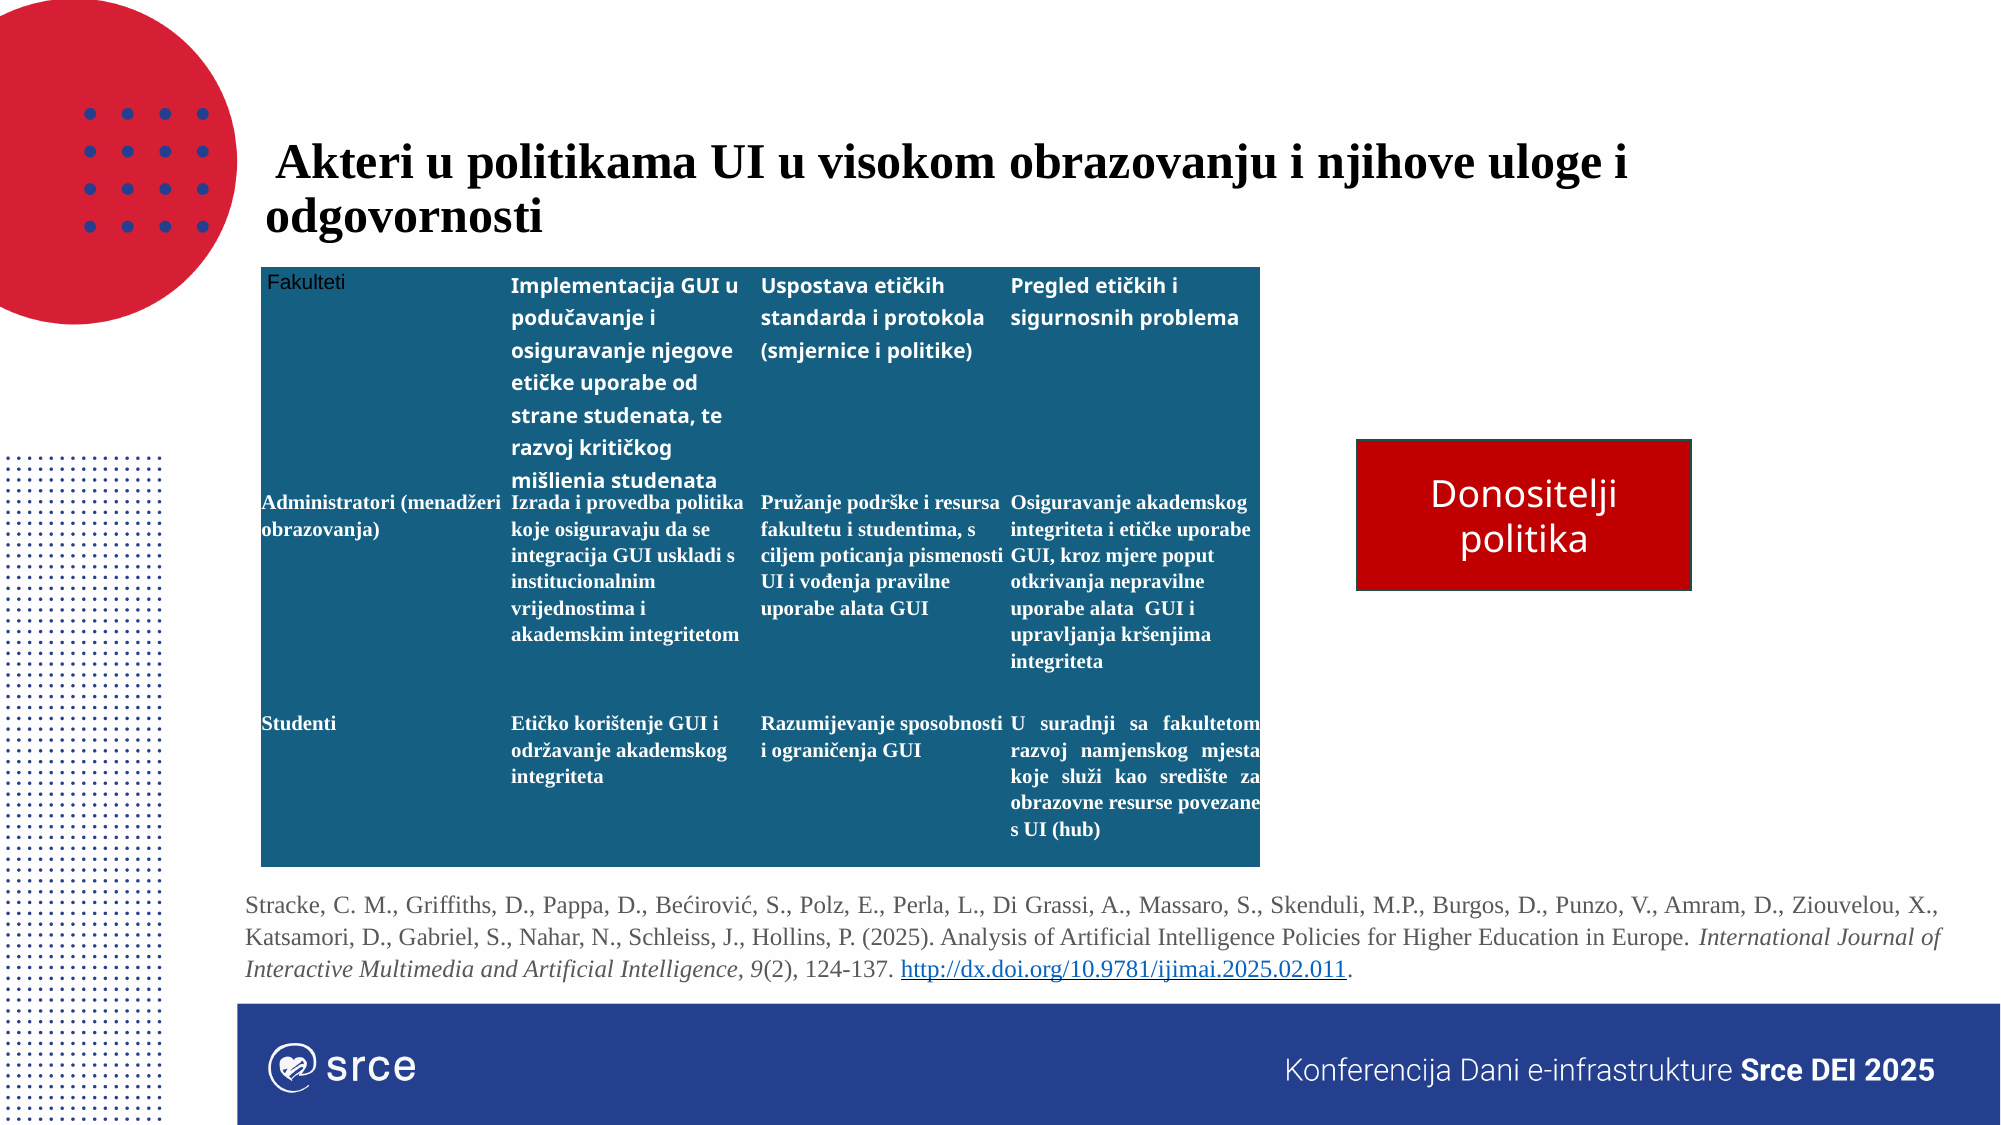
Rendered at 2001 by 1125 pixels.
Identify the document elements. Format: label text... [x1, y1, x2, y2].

table_cell Studenti [261, 709, 511, 867]
table_cell Izrada i provedba politika koje osiguravaju da se integracija GUI uskladi s institucionalnim vrijednostima i akademskim integritetom [511, 488, 761, 709]
table_header Implementacija GUI u podučavanje i osiguravanje njegove etičke uporabe od strane studenata, te razvoj kritičkog mišljenja studenata [511, 267, 761, 488]
table_header Pregled etičkih i sigurnosnih problema [1011, 267, 1260, 488]
title Akteri u politikama UI u visokom obrazovanju i njihove uloge i odgovornosti [250, 59, 1863, 278]
table_cell Etičko korištenje GUI i održavanje akademskog integriteta [511, 709, 761, 867]
table_cell Osiguravanje akademskog integriteta i etičke uporabe GUI, kroz mjere poput otkrivanja nepravilne uporabe alata GUI i upravljanja kršenjima integriteta [1011, 488, 1260, 709]
table_cell U suradnji sa fakultetom razvoj namjenskog mjesta koje služi kao središte za obrazovne resurse povezane s UI (hub) [1011, 709, 1260, 867]
text_box [242, 232, 1758, 460]
table_cell Pružanje podrške i resursa fakultetu i studentima, s ciljem poticanja pismenosti UI i vođenja pravilne uporabe alata GUI [761, 488, 1011, 709]
table_header Fakulteti [261, 267, 511, 488]
text_box Stracke, C. M., Griffiths, D., Pappa, D., Bećirović, S., Polz, E., Perla, L., Di Grassi, A., Massaro, S., Skenduli, M.P., Burgos, D., Punzo, V., Amram, D., Ziouvelou, X., Katsamori, D., Gabriel, S., Nahar, N., Schleiss, J., Hollins, P. (2025). Analysis of Artificial Intelligence Policies for Higher Education in Europe. International Journal of Interactive Multimedia and Artificial Intelligence, 9(2), 124-137. http://dx.doi.org/10.9781/ijimai.2025.02.011. [230, 878, 1964, 990]
table_cell Administratori (menadžeri obrazovanja) [261, 488, 511, 709]
table_cell Razumijevanje sposobnosti i ograničenja GUI [761, 709, 1011, 867]
text_box Donositelji politika [1357, 440, 1691, 590]
table_header Uspostava etičkih standarda i protokola (smjernice i politike) [761, 267, 1011, 488]
